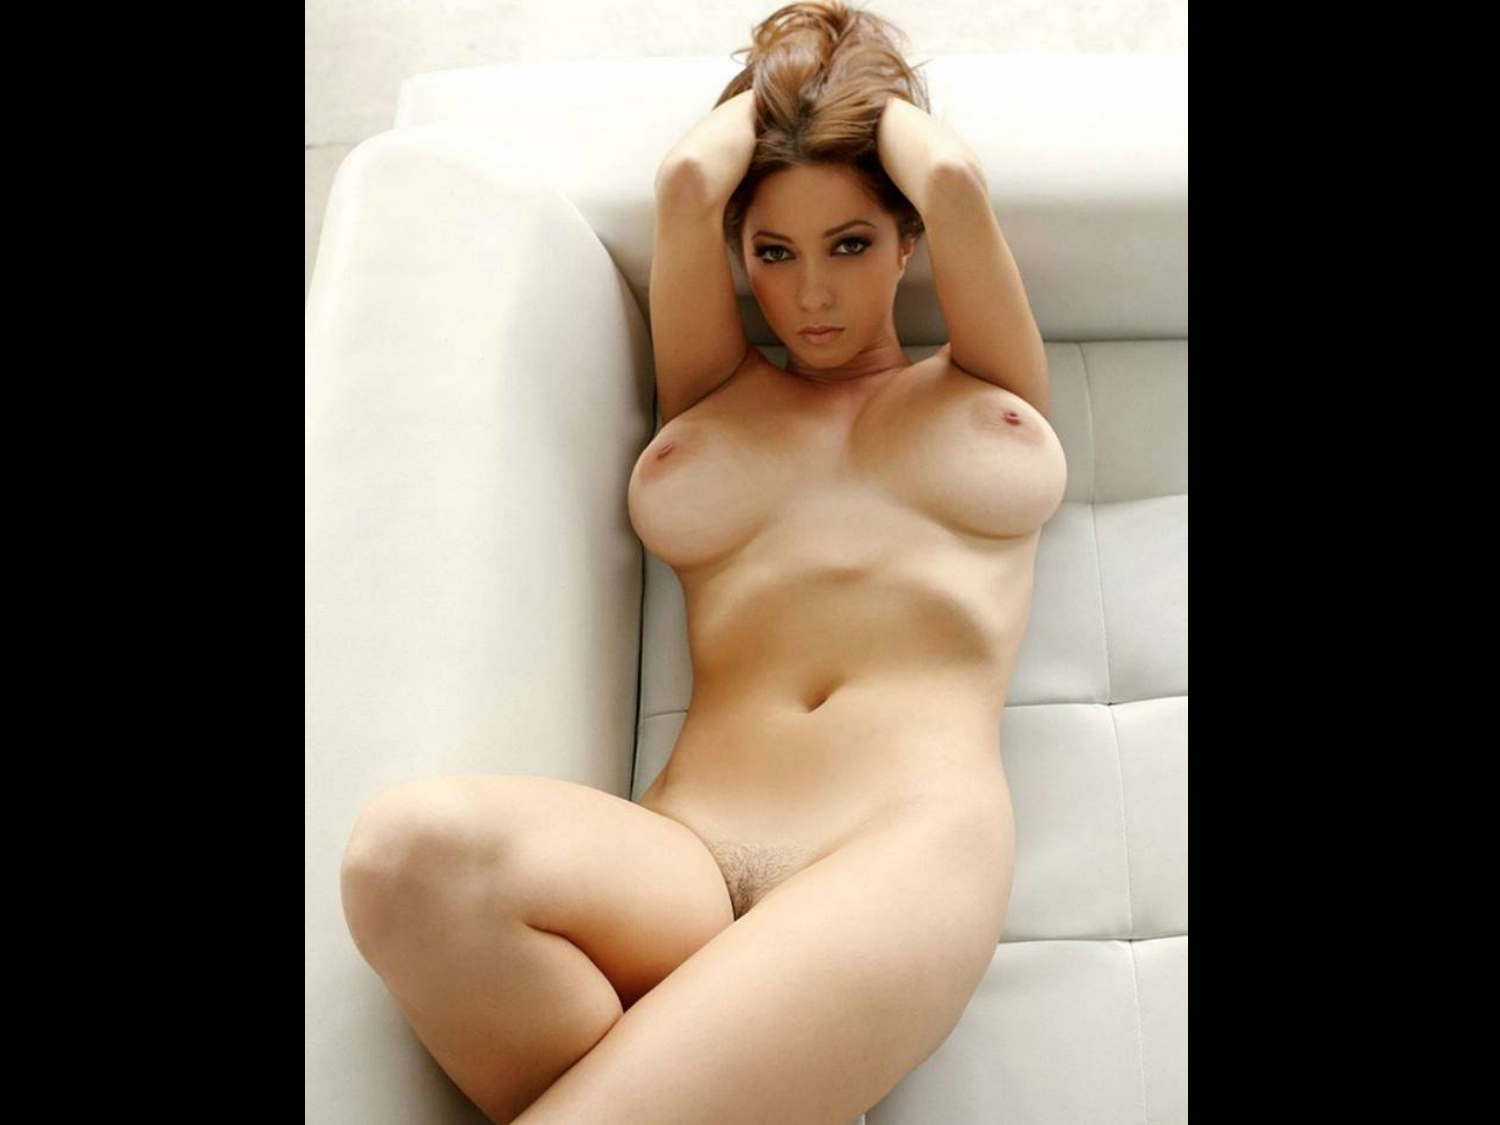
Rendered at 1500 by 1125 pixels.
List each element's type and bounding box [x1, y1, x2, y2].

picture [305, 0, 1188, 1125]
